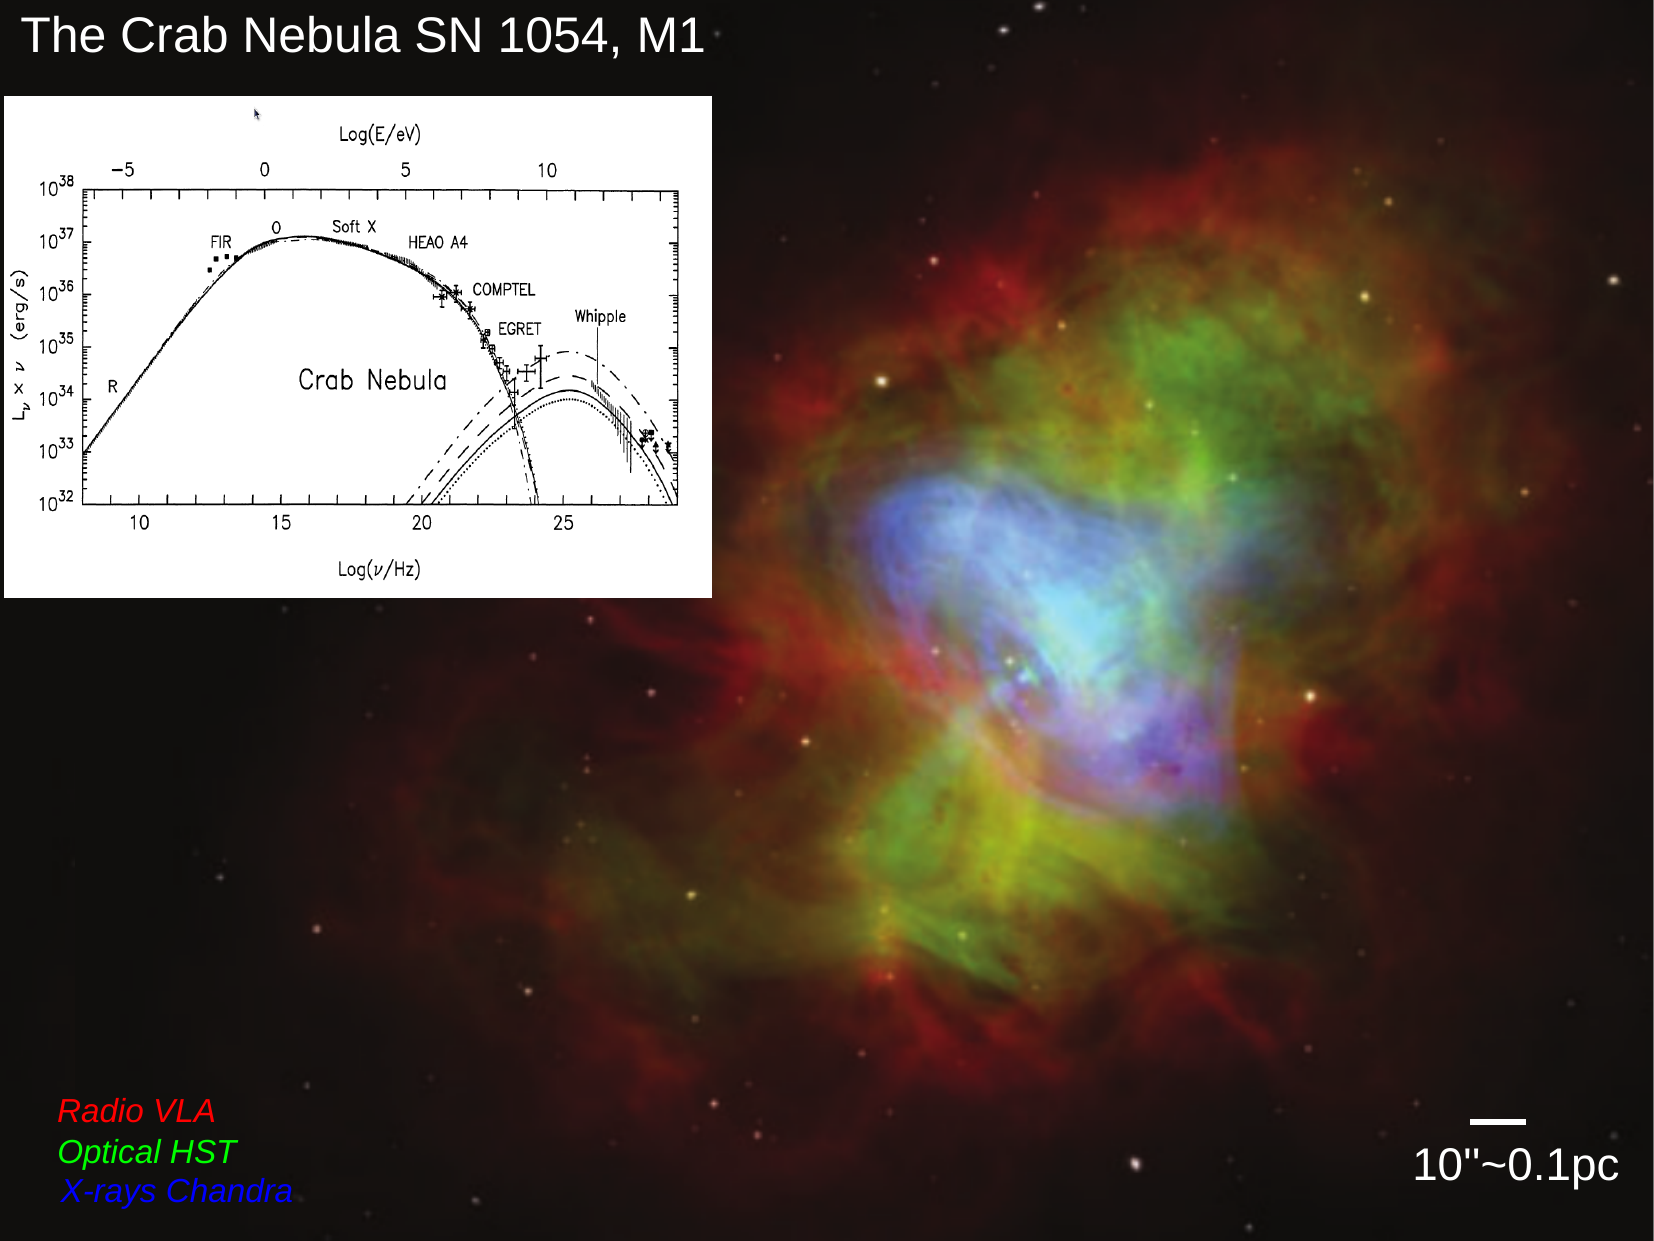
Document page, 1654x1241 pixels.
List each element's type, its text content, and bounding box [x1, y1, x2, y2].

text_box Radio VLA [42, 1085, 232, 1126]
text_box The Crab Nebula SN 1054, M1 [5, 0, 722, 71]
text_box X-rays Chandra [45, 1165, 309, 1218]
text_box Optical HST [42, 1126, 252, 1179]
text_box 10''~0.1pc [1397, 1131, 1635, 1198]
picture [0, 0, 1654, 1241]
